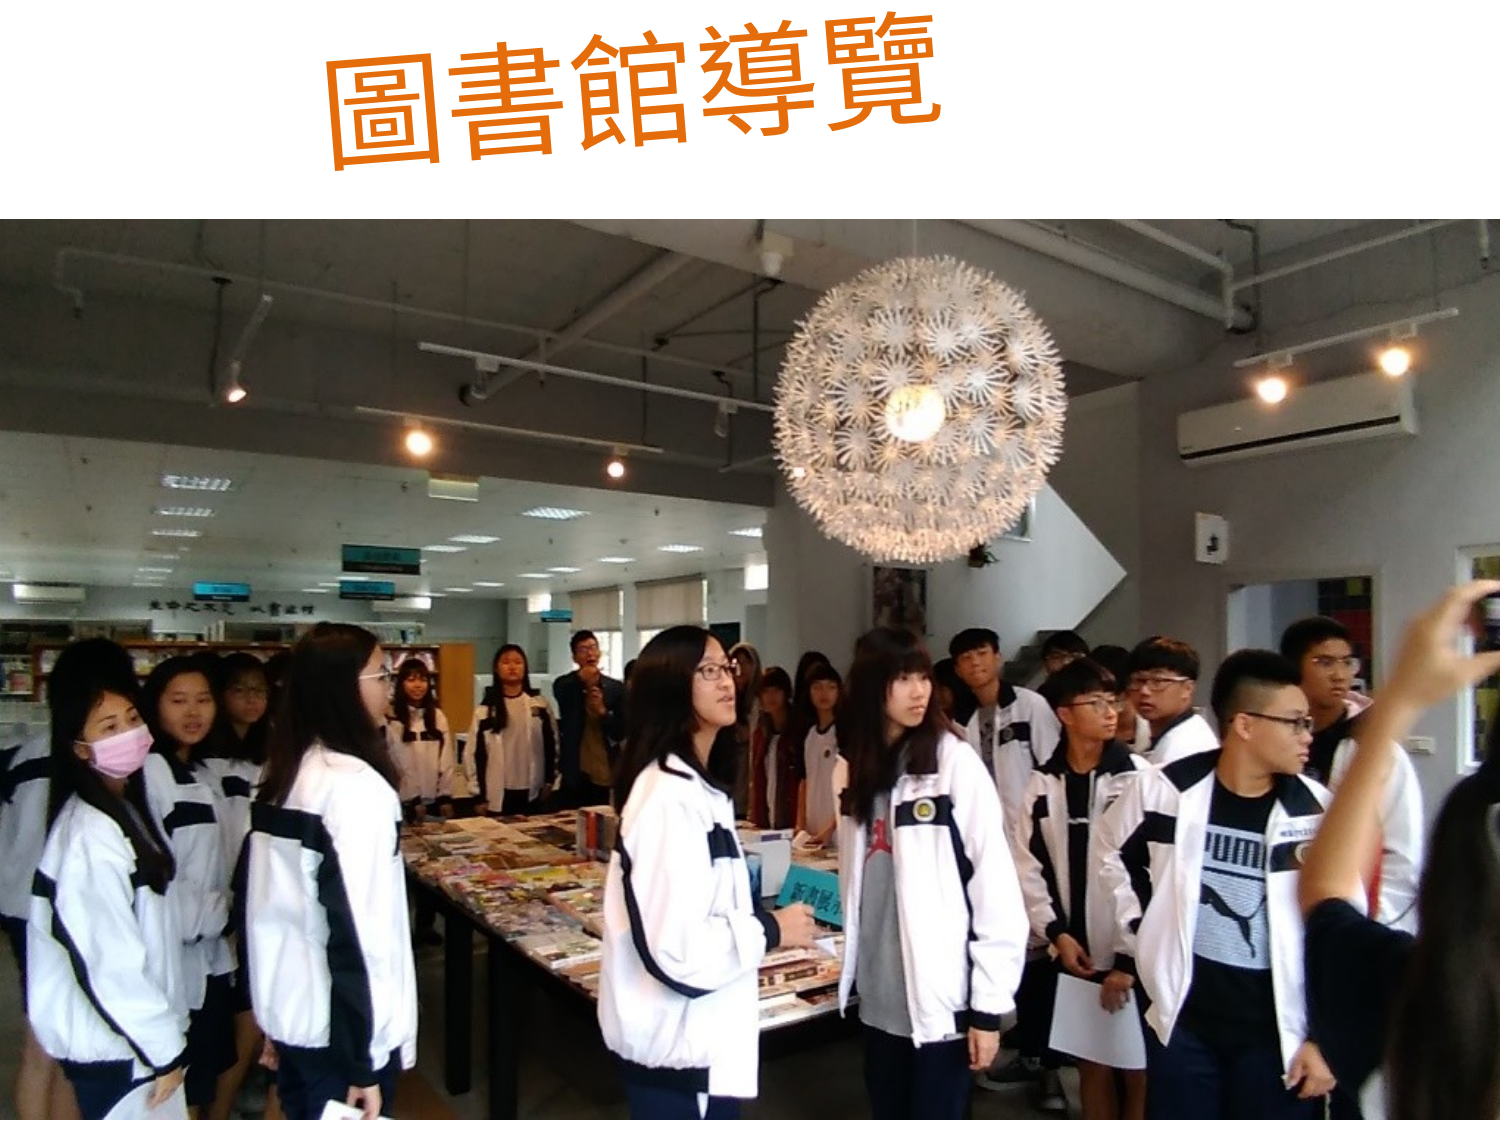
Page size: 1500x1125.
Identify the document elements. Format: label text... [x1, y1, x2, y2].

text_box 圖書館導覽 [298, 0, 1078, 198]
picture [0, 219, 1500, 1120]
